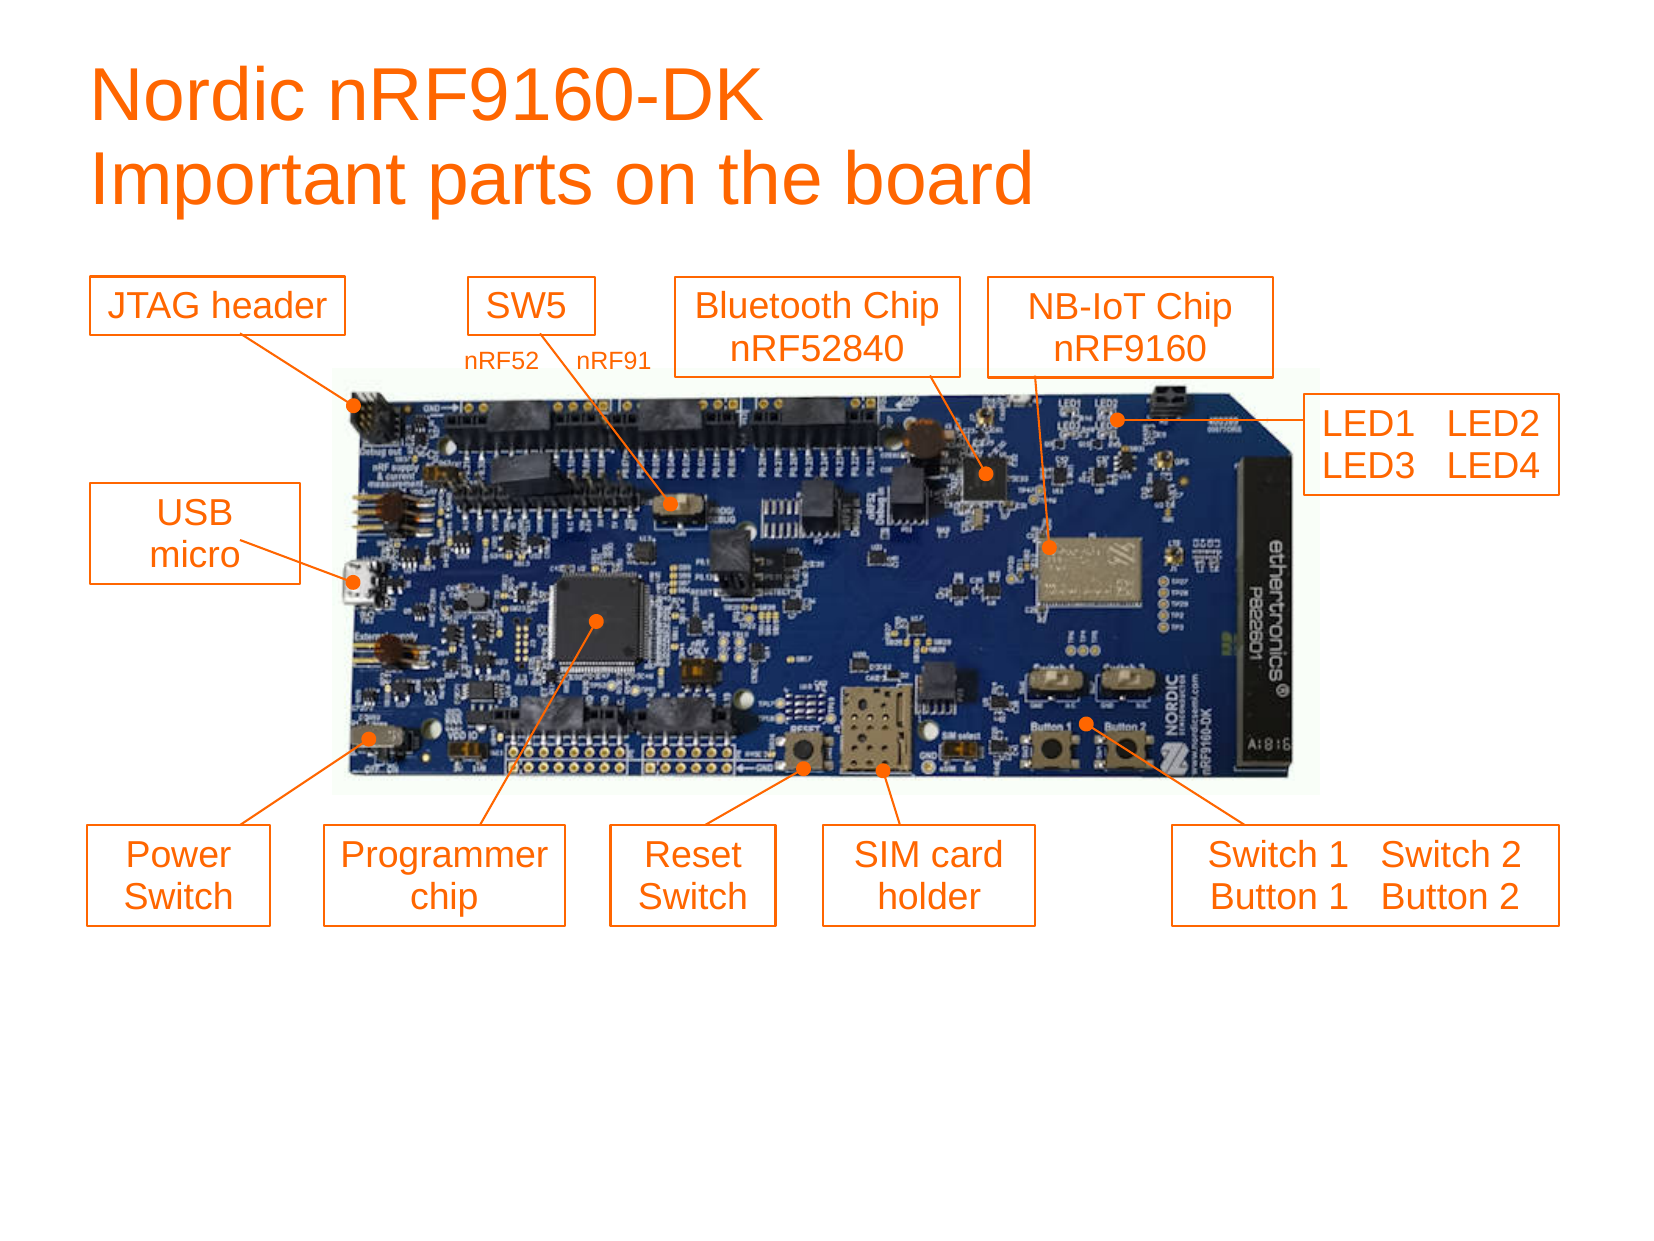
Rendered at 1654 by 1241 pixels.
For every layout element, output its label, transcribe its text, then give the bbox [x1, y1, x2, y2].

text_box Power Switch [87, 825, 271, 924]
text_box Switch 1 Switch 2 Button 1 Button 2 [1171, 825, 1559, 925]
text_box JTAG header [90, 276, 346, 334]
text_box nRF52 [444, 339, 556, 383]
picture [332, 368, 1321, 796]
text_box SIM card holder [823, 825, 1036, 925]
text_box Nordic nRF9160-DK Important parts on the board [75, 45, 1081, 229]
text_box Programmer chip [323, 825, 566, 924]
text_box Reset Switch [610, 825, 776, 924]
text_box nRF91 [556, 339, 672, 383]
text_box Bluetooth Chip nRF52840 [674, 276, 960, 376]
text_box SW5 [467, 276, 596, 334]
text_box USB micro [90, 483, 301, 541]
text_box LED1 LED2 LED3 LED4 [1303, 394, 1559, 494]
text_box NB-IoT Chip nRF9160 [987, 276, 1273, 376]
